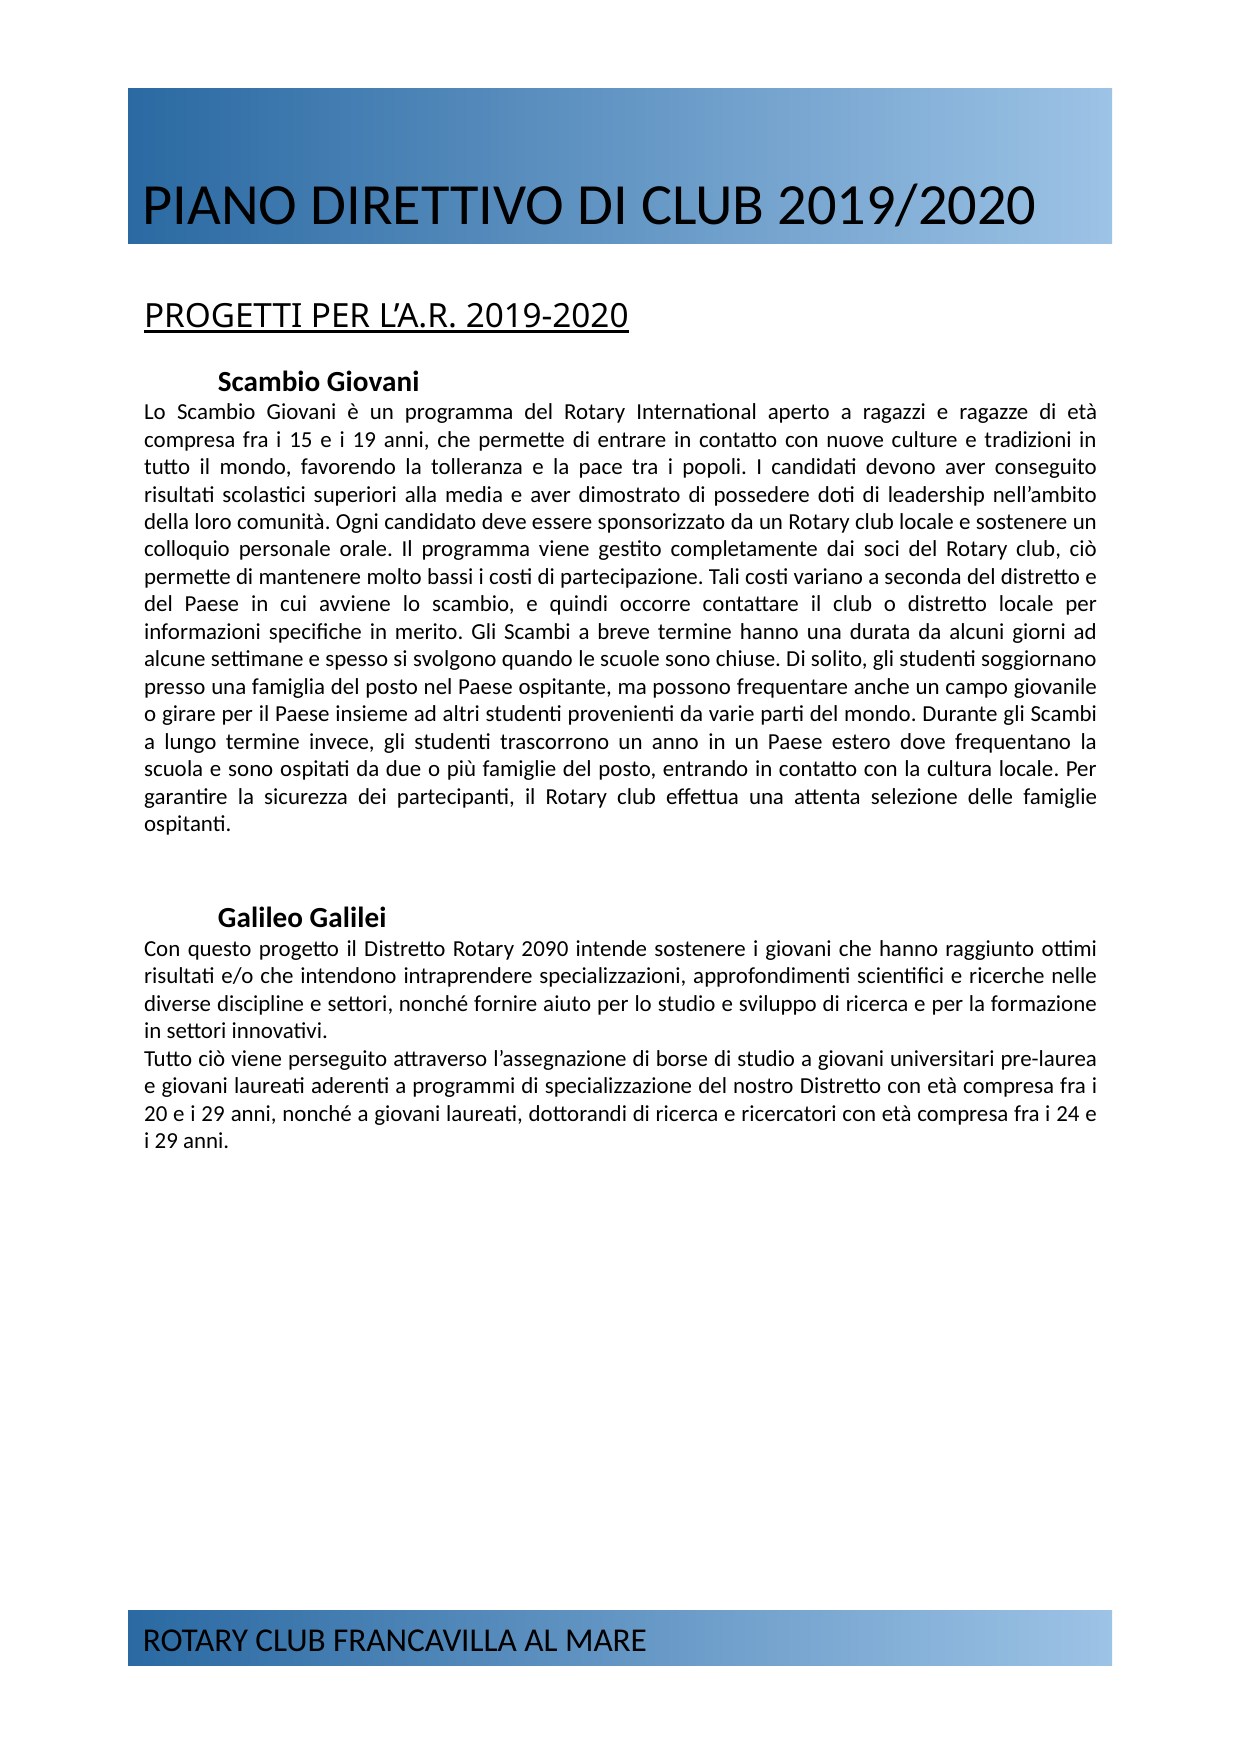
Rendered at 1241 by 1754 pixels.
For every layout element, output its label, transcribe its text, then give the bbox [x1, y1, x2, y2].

text_box PROGETTI PER L’A.R. 2019-2020 Scambio Giovani Lo Scambio Giovani è un programma del Rotary International aperto a ragazzi e ragazze di età compresa fra i 15 e i 19 anni, che permette di entrare in contatto con nuove culture e tradizioni in tutto il mondo, favorendo la tolleranza e la pace tra i popoli. I candidati devono aver conseguito risultati scolastici superiori alla media e aver dimostrato di possedere doti di leadership nell’ambito della loro comunità. Ogni candidato deve essere sponsorizzato da un Rotary club locale e sostenere un colloquio personale orale. Il programma viene gestito completamente dai soci del Rotary club, ciò permette di mantenere molto bassi i costi di partecipazione. Tali costi variano a seconda del distretto e del Paese in cui avviene lo scambio, e quindi occorre contattare il club o distretto locale per informazioni specifiche in merito. Gli Scambi a breve termine hanno una durata da alcuni giorni ad alcune settimane e spesso si svolgono quando le scuole sono chiuse. Di solito, gli studenti soggiornano presso una famiglia del posto nel Paese ospitante, ma possono frequentare anche un campo giovanile o girare per il Paese insieme ad altri studenti provenienti da varie parti del mondo. Durante gli Scambi a lungo termine invece, gli studenti trascorrono un anno in un Paese estero dove frequentano la scuola e sono ospitati da due o più famiglie del posto, entrando in contatto con la cultura locale. Per garantire la sicurezza dei partecipanti, il Rotary club effettua una attenta selezione delle famiglie ospitanti. Galileo Galilei Con questo progetto il Distretto Rotary 2090 intende sostenere i giovani che hanno raggiunto ottimi risultati e/o che intendono intraprendere specializzazioni, approfondimenti scientifici e ricerche nelle diverse discipline e settori, nonché fornire aiuto per lo studio e sviluppo di ricerca e per la formazione in settori innovativi. Tutto ciò viene perseguito attraverso l’assegnazione di borse di studio a giovani universitari pre-laurea e giovani laureati aderenti a programmi di specializzazione del nostro Distretto con età compresa fra i 20 e i 29 anni, nonché a giovani laureati, dottorandi di ricerca e ricercatori con età compresa fra i 24 e i 29 anni. [129, 247, 1114, 1216]
text_box PIANO DIRETTIVO DI CLUB 2019/2020 [128, 88, 1113, 244]
text_box ROTARY CLUB FRANCAVILLA AL MARE [128, 1610, 1113, 1666]
